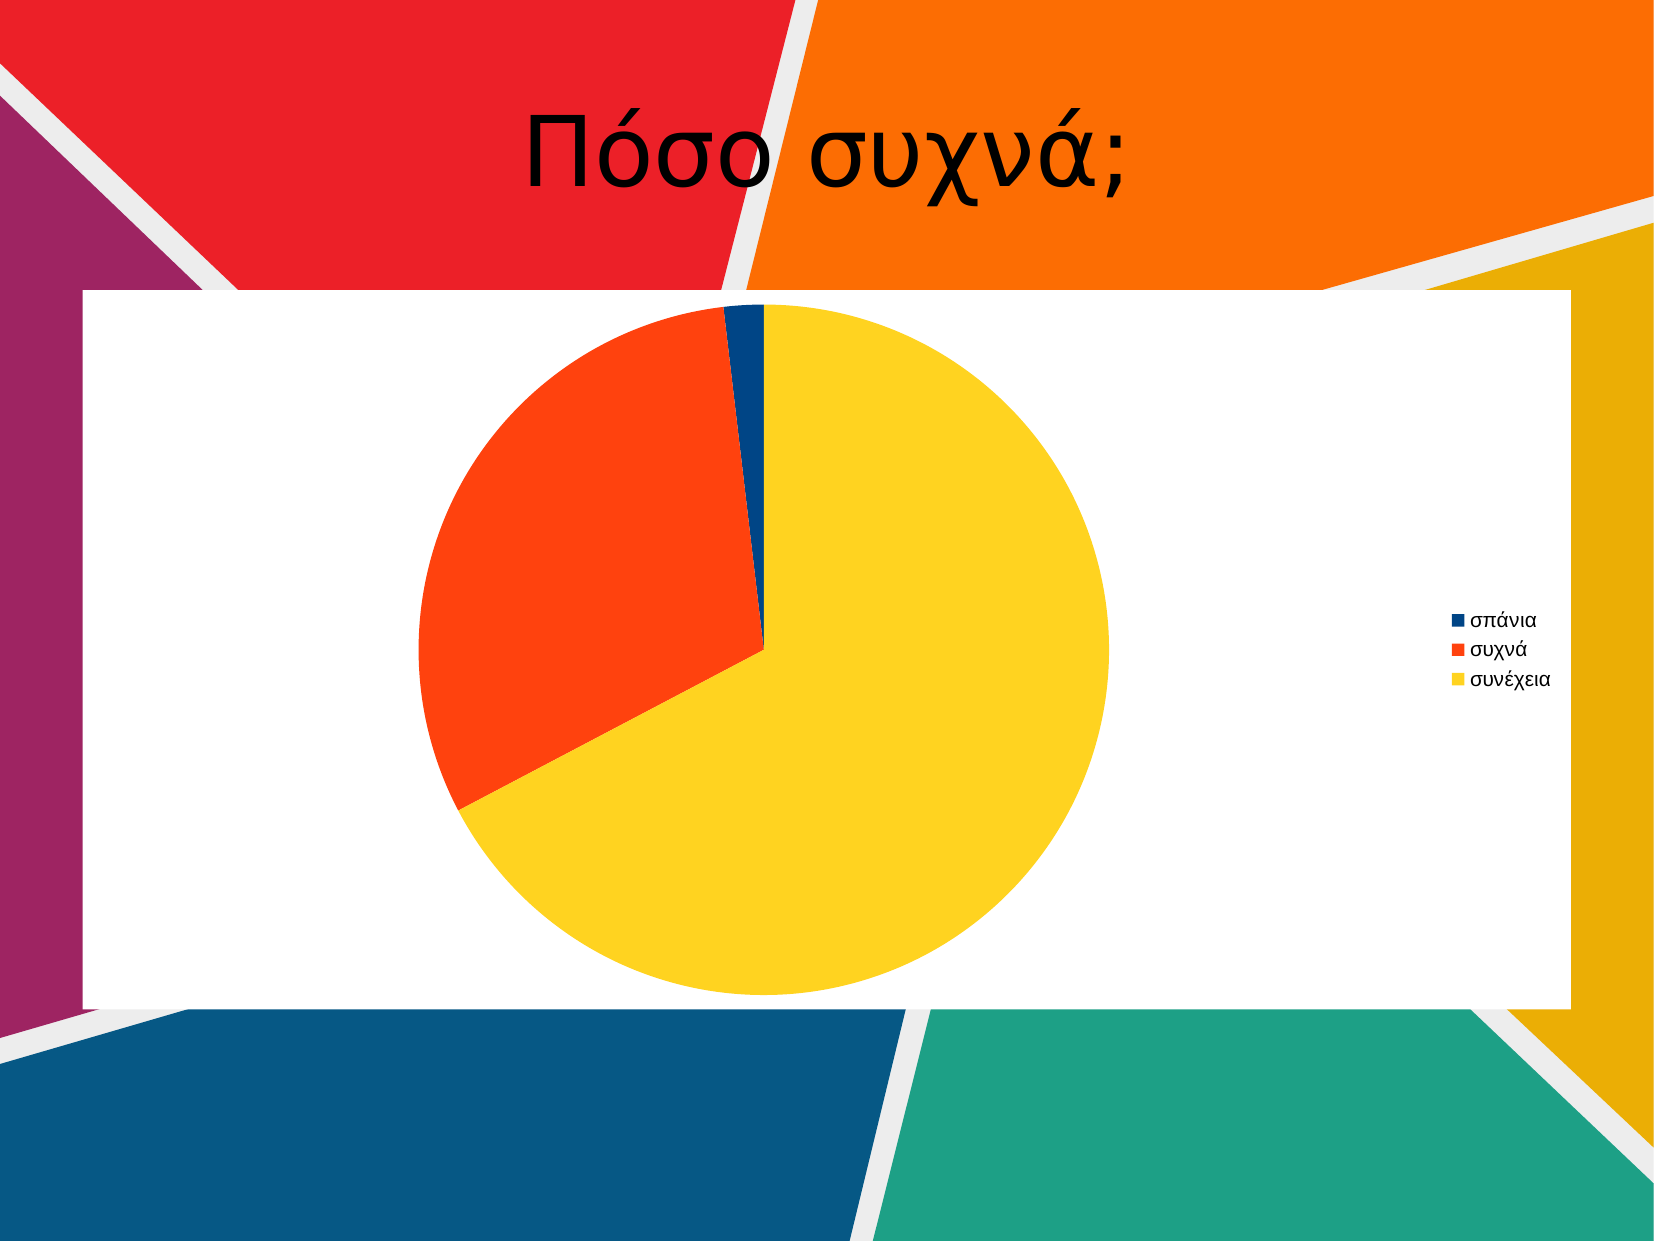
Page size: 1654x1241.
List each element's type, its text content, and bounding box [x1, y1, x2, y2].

title Πόσο συχνά; [82, 49, 1571, 257]
chart [82, 290, 1571, 1010]
